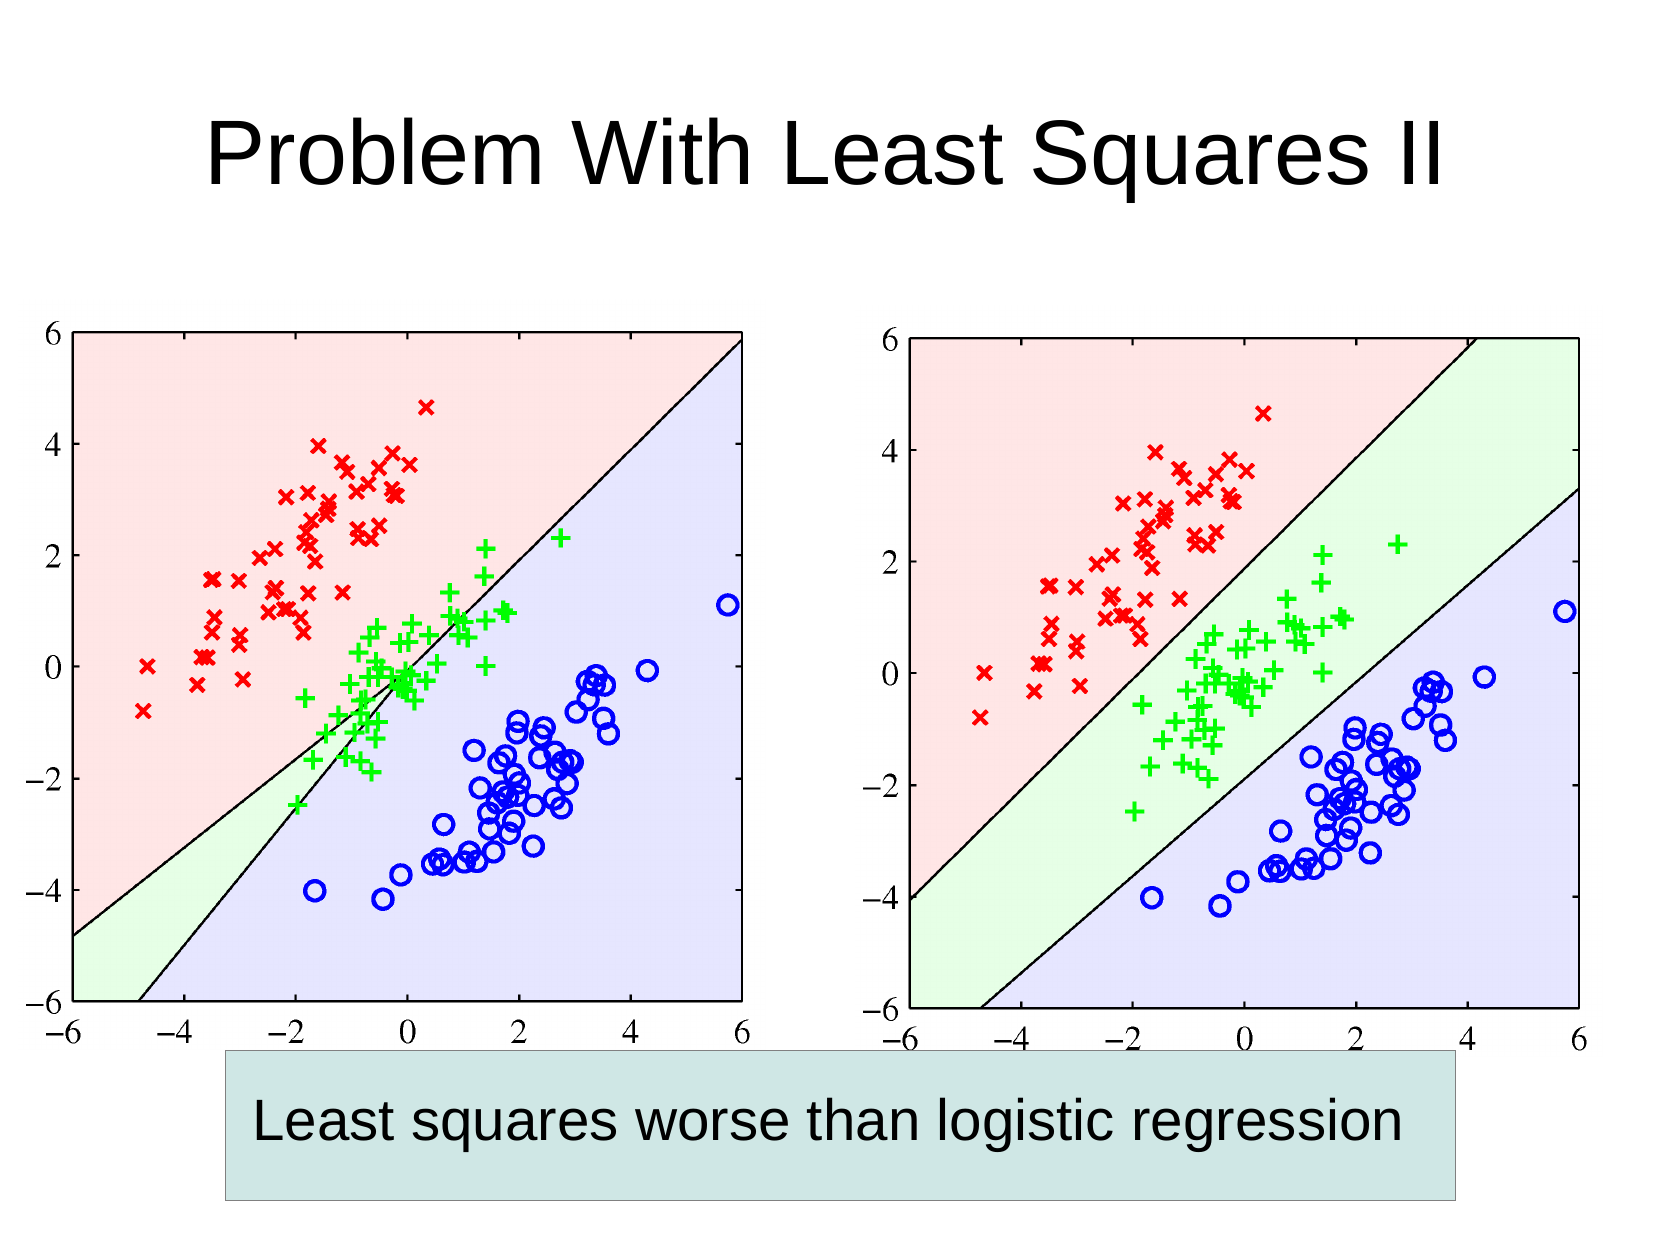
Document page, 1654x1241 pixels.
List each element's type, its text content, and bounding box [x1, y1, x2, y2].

picture [18, 299, 766, 1051]
title Problem With Least Squares II [82, 49, 1571, 257]
text_box Least squares worse than logistic regression [237, 1080, 1421, 1160]
picture [855, 305, 1603, 1057]
text_box [225, 1050, 1456, 1201]
